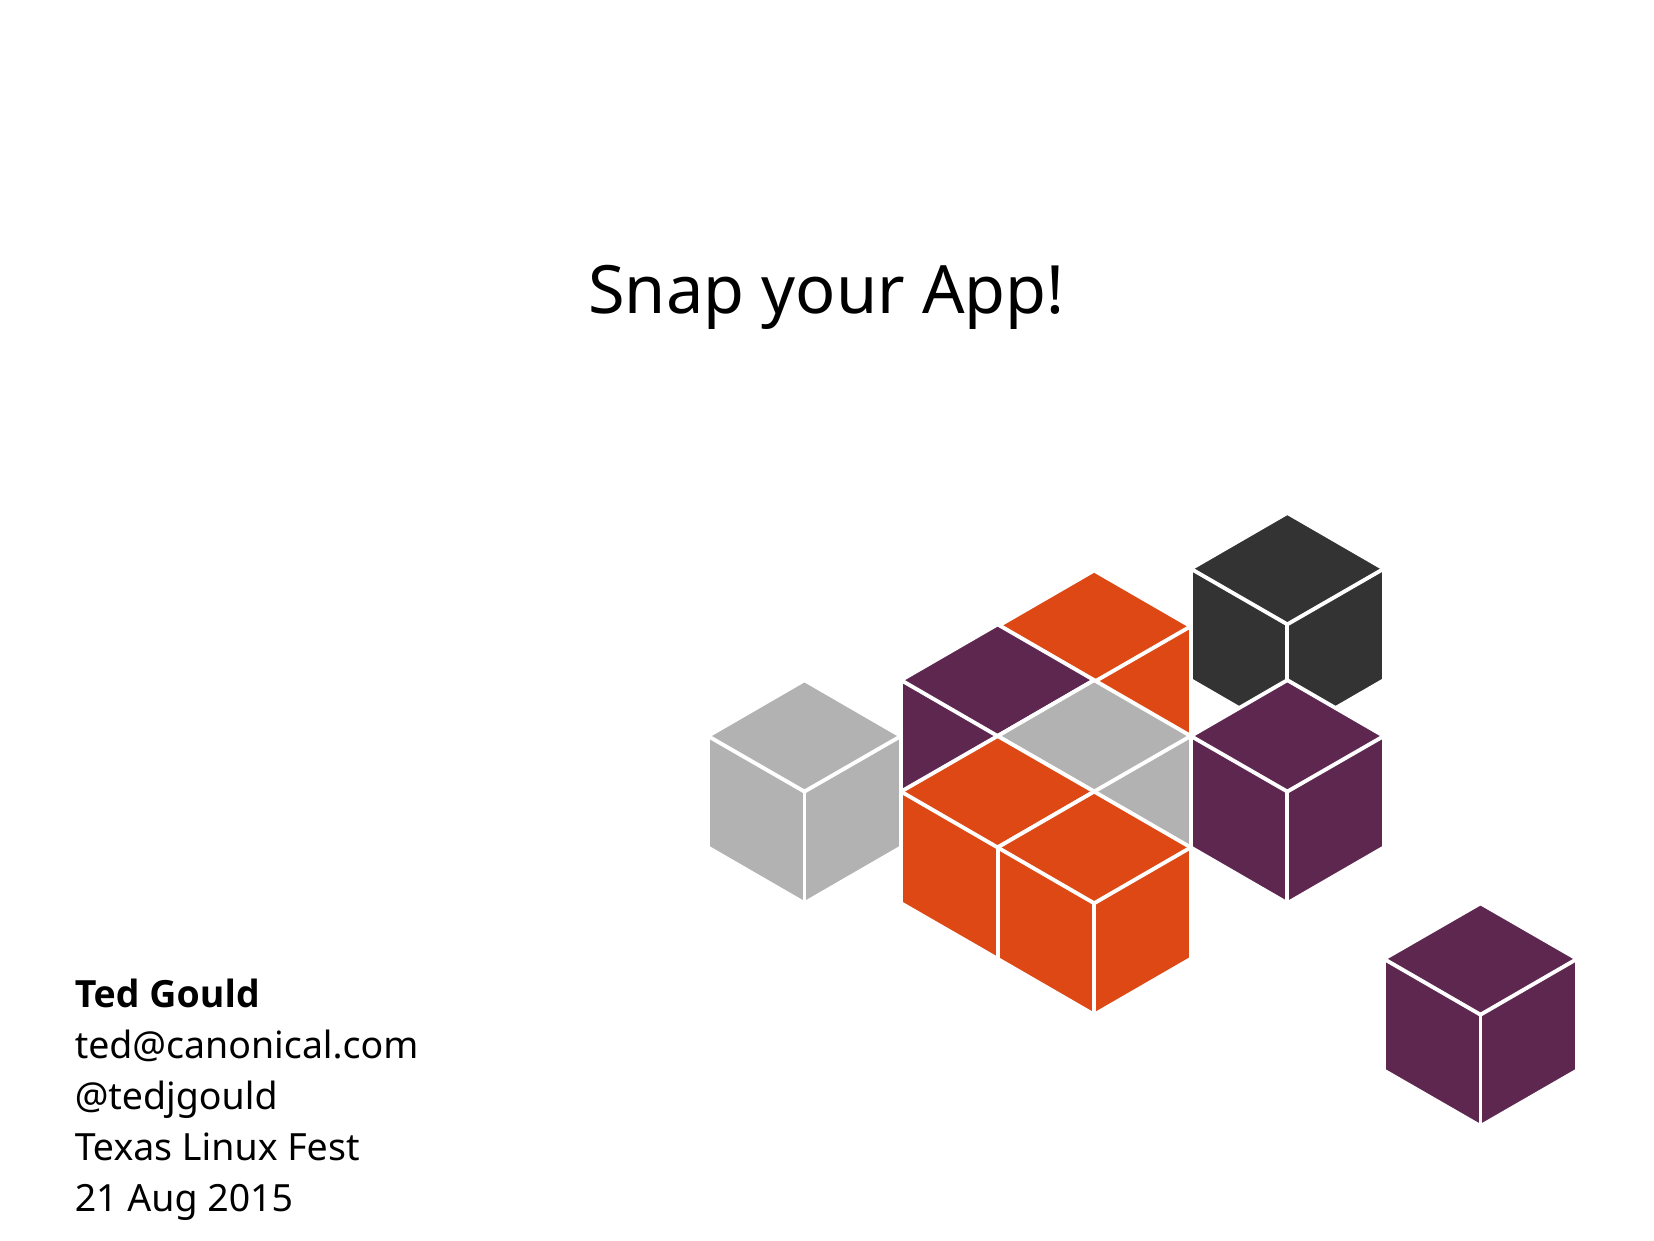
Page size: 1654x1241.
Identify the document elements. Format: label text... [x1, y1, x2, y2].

subtitle Snap your App! [82, 49, 1571, 526]
text_box Ted Gould ted@canonical.com @tedjgould Texas Linux Fest 21 Aug 2015 [60, 960, 571, 1187]
picture [705, 510, 1580, 1130]
